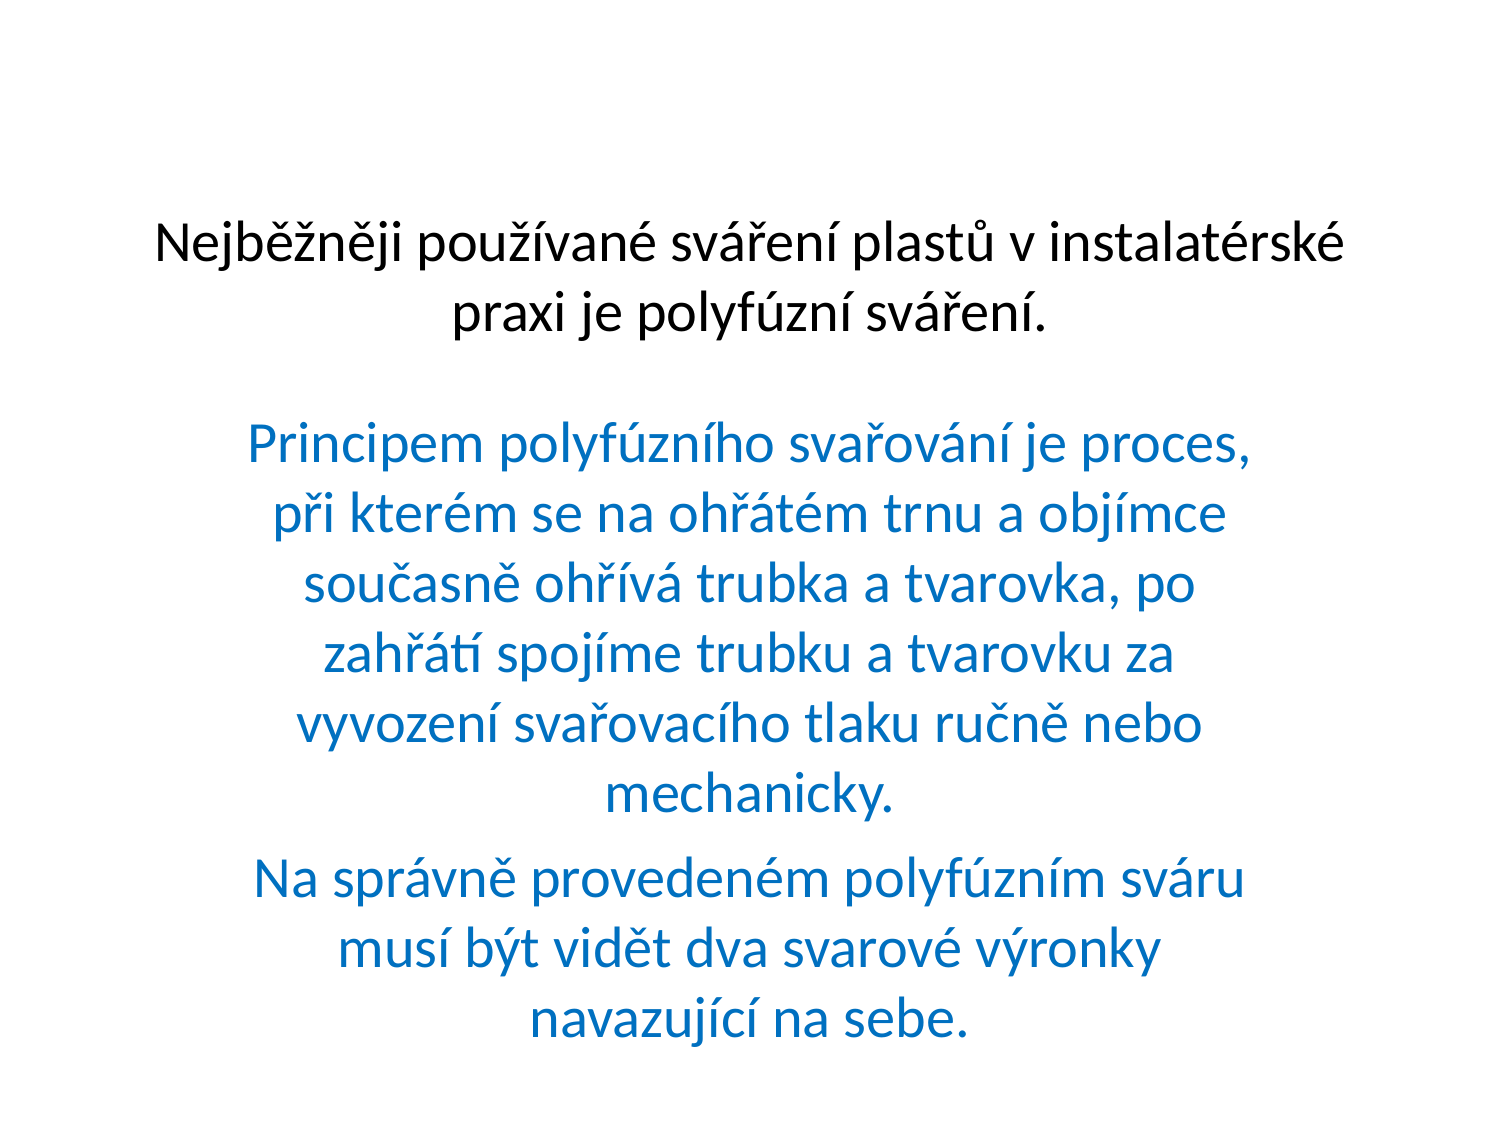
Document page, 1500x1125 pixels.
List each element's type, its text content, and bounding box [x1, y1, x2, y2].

title Nejběžněji používané sváření plastů v instalatérské praxi je polyfúzní sváření. [112, 125, 1388, 421]
text_box Principem polyfúzního svařování je proces, při kterém se na ohřátém trnu a objímce současně ohřívá trubka a tvarovka, po zahřátí spojíme trubku a tvarovku za vyvození svařovacího tlaku ručně nebo mechanicky. Na správně provedeném polyfúzním sváru musí být vidět dva svarové výronky navazující na sebe. [225, 397, 1276, 1057]
